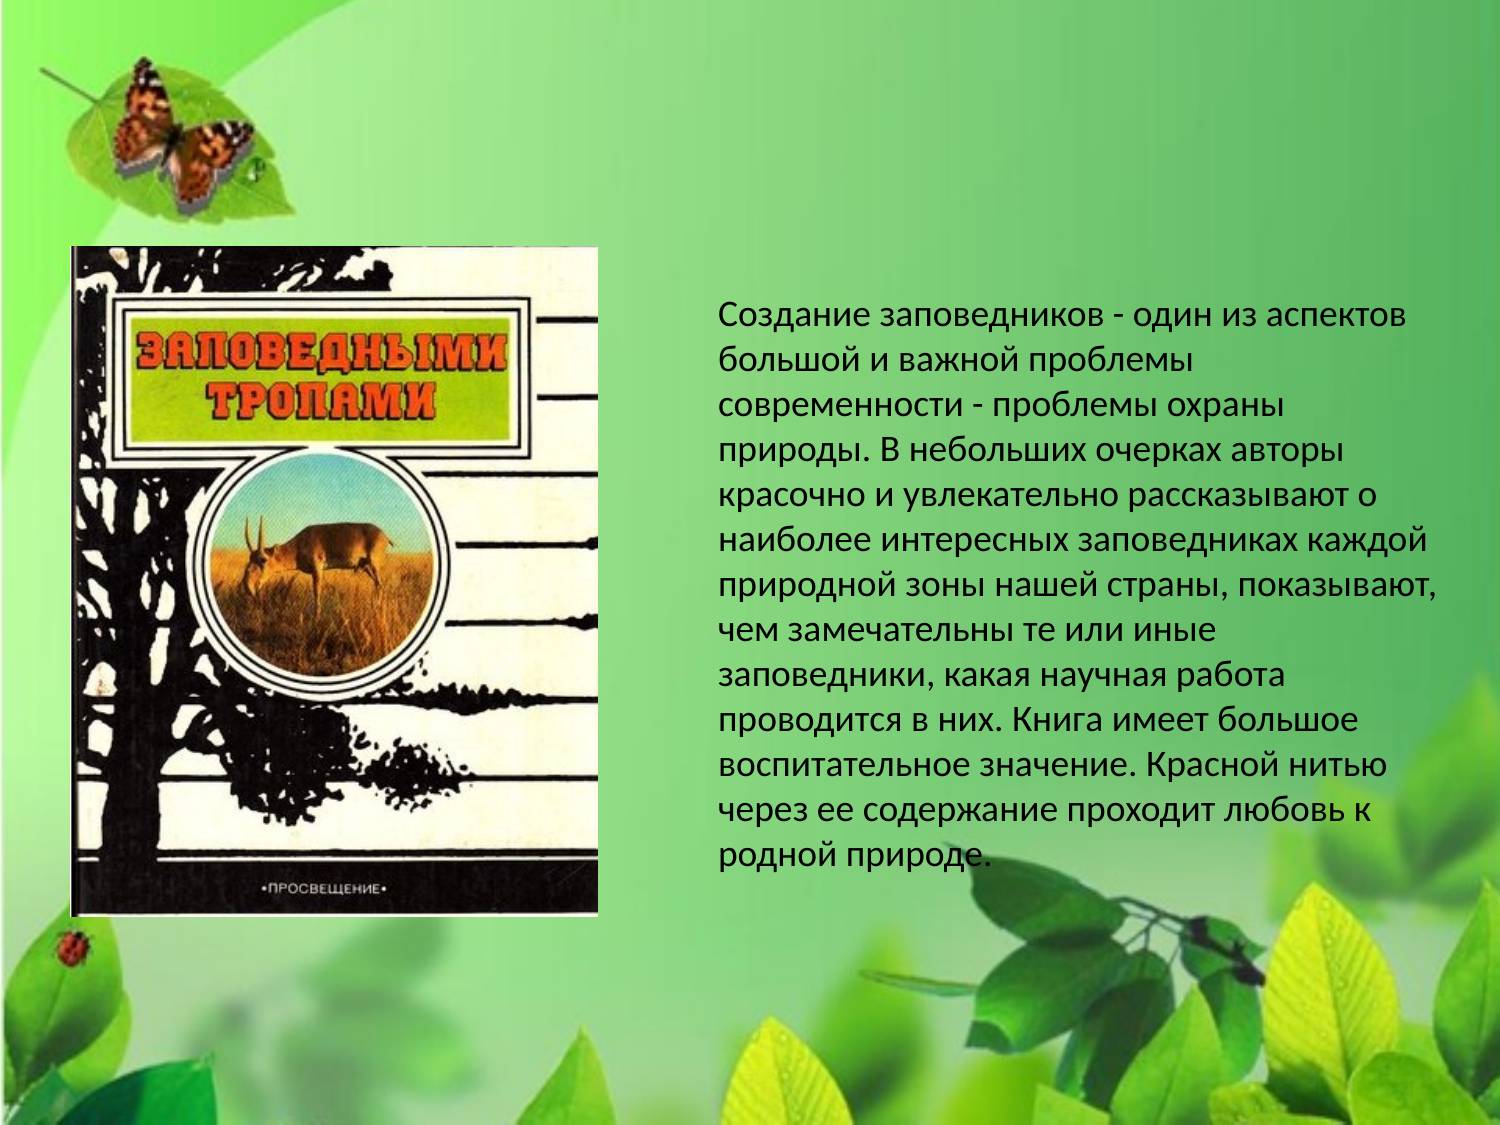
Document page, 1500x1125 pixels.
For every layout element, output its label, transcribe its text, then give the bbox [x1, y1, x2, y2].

picture [0, 0, 1500, 1125]
text_box Создание заповедников - один из аспектов большой и важной проблемы современности - проблемы охраны природы. В небольших очерках авторы красочно и увлекательно рассказывают о наиболее интересных заповедниках каждой природной зоны нашей страны, показывают, чем замечательны те или иные заповедники, какая научная работа проводится в них. Книга имеет большое воспитательное значение. Красной нитью через ее содержание проходит любовь к родной природе. [703, 281, 1453, 881]
